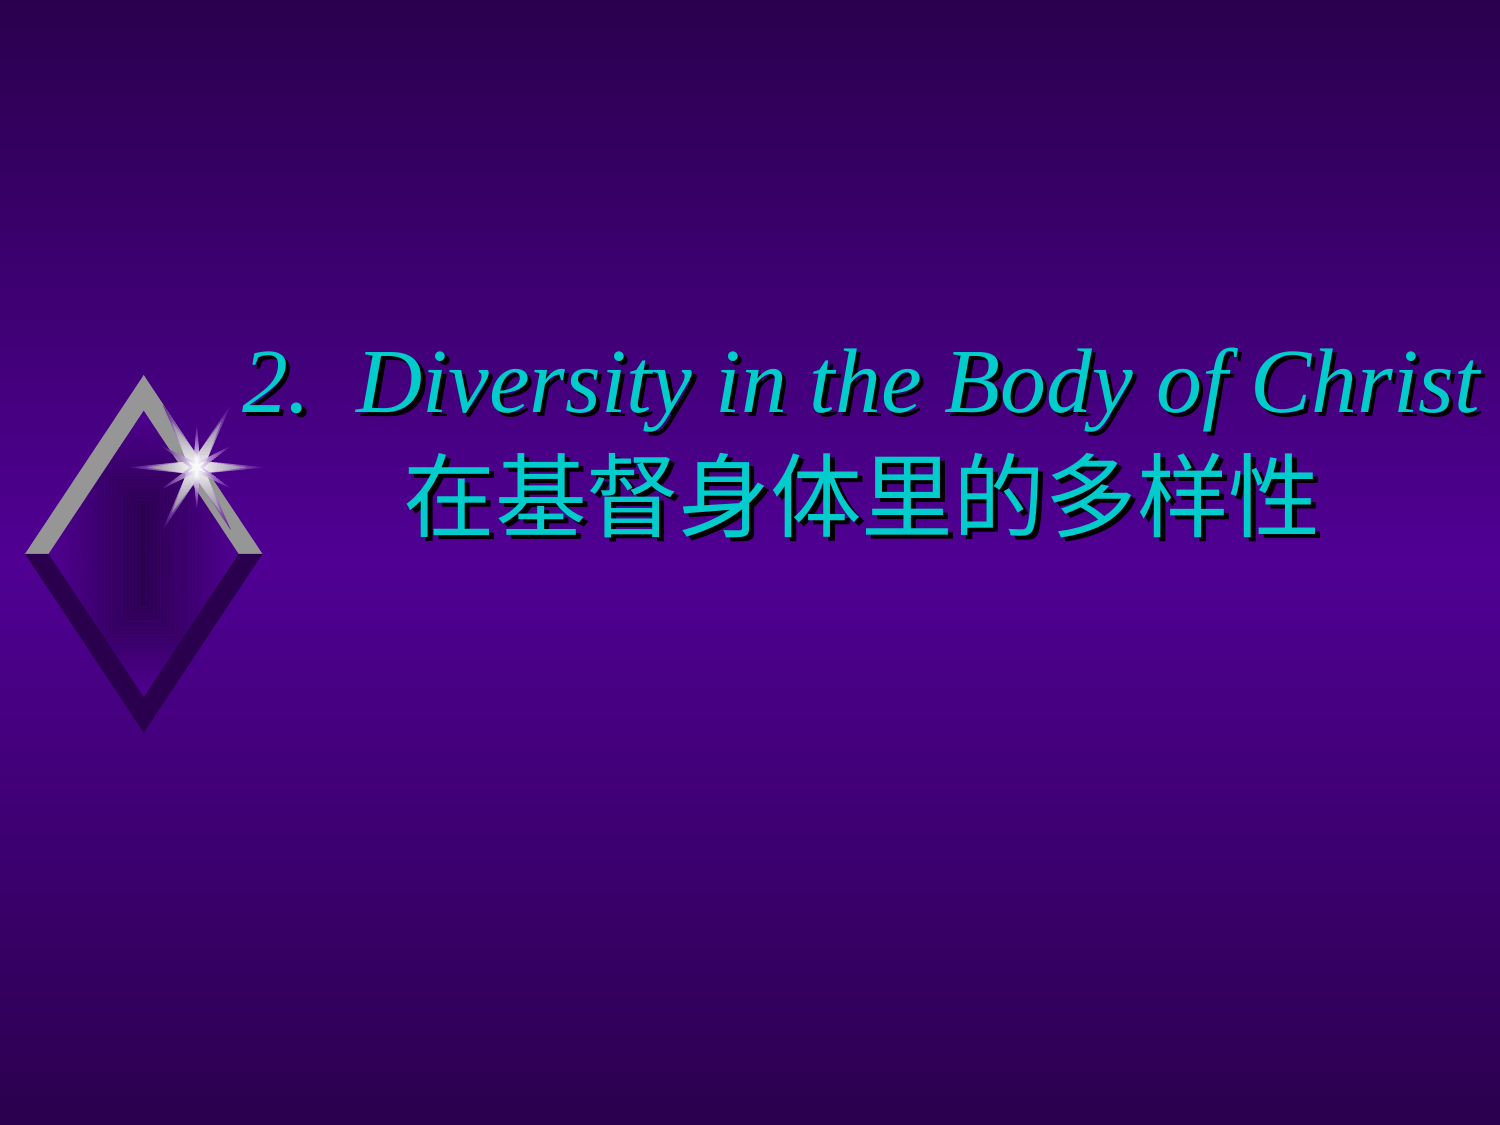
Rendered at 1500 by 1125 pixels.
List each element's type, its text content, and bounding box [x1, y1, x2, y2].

title 2. Diversity in the Body of Christ 在基督身体里的多样性 [224, 320, 1500, 567]
